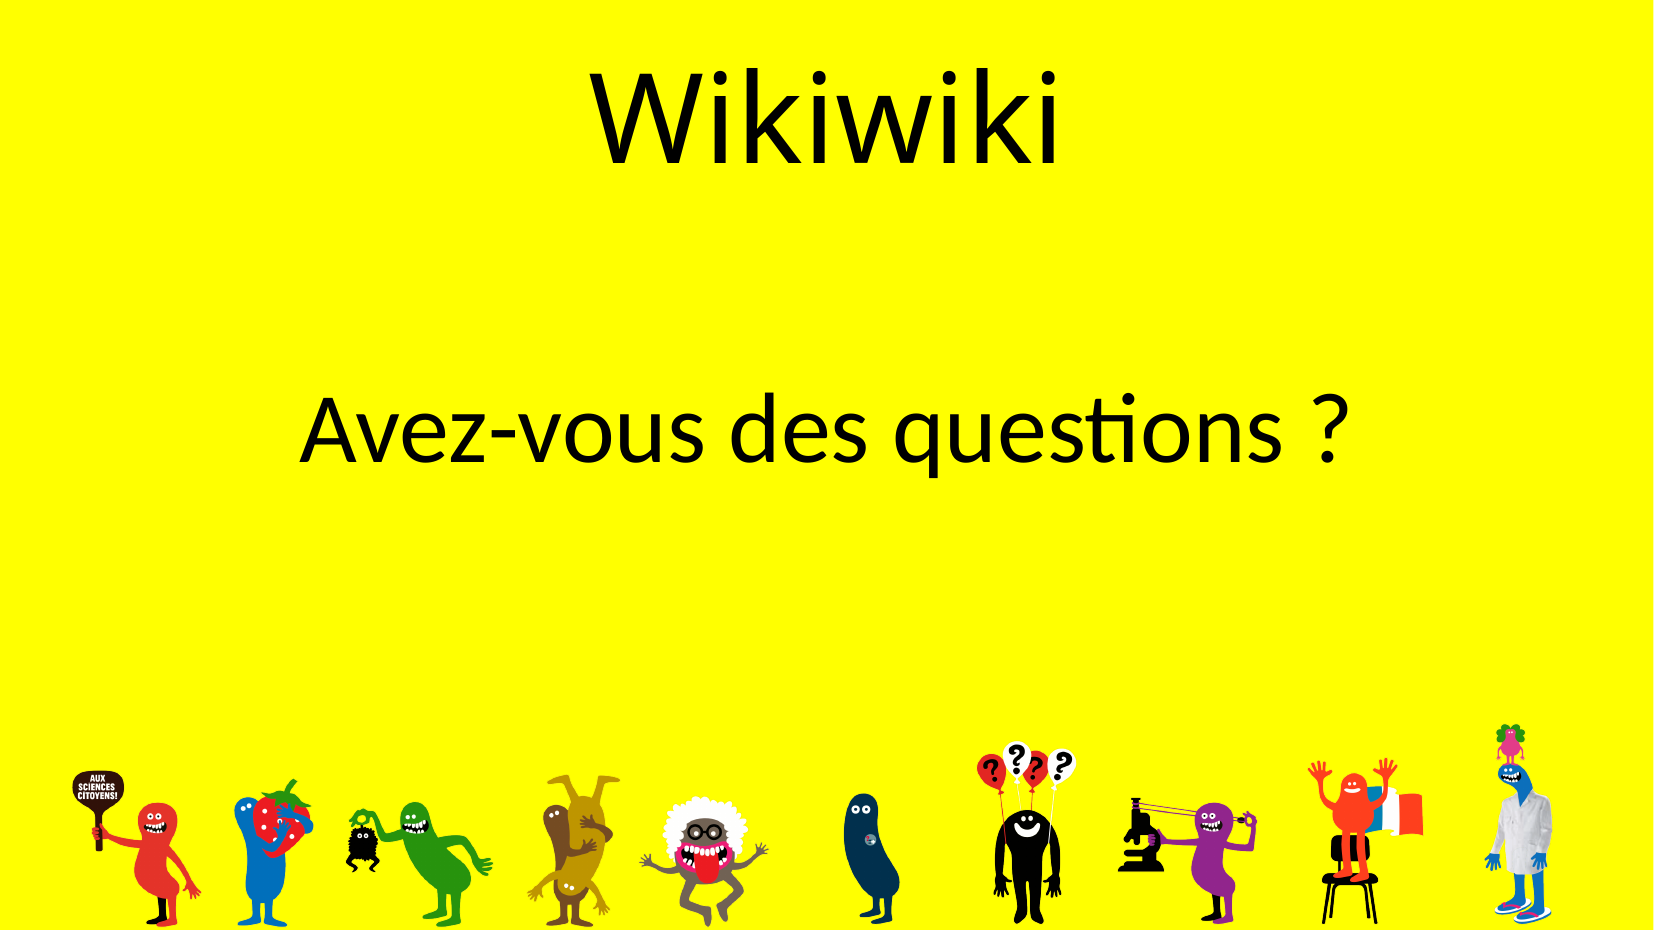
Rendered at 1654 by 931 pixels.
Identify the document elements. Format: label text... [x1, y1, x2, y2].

picture [807, 721, 1589, 931]
subtitle Avez-vous des questions ? [82, 217, 1571, 758]
title Wikiwiki [82, 28, 1571, 201]
picture [64, 765, 778, 931]
